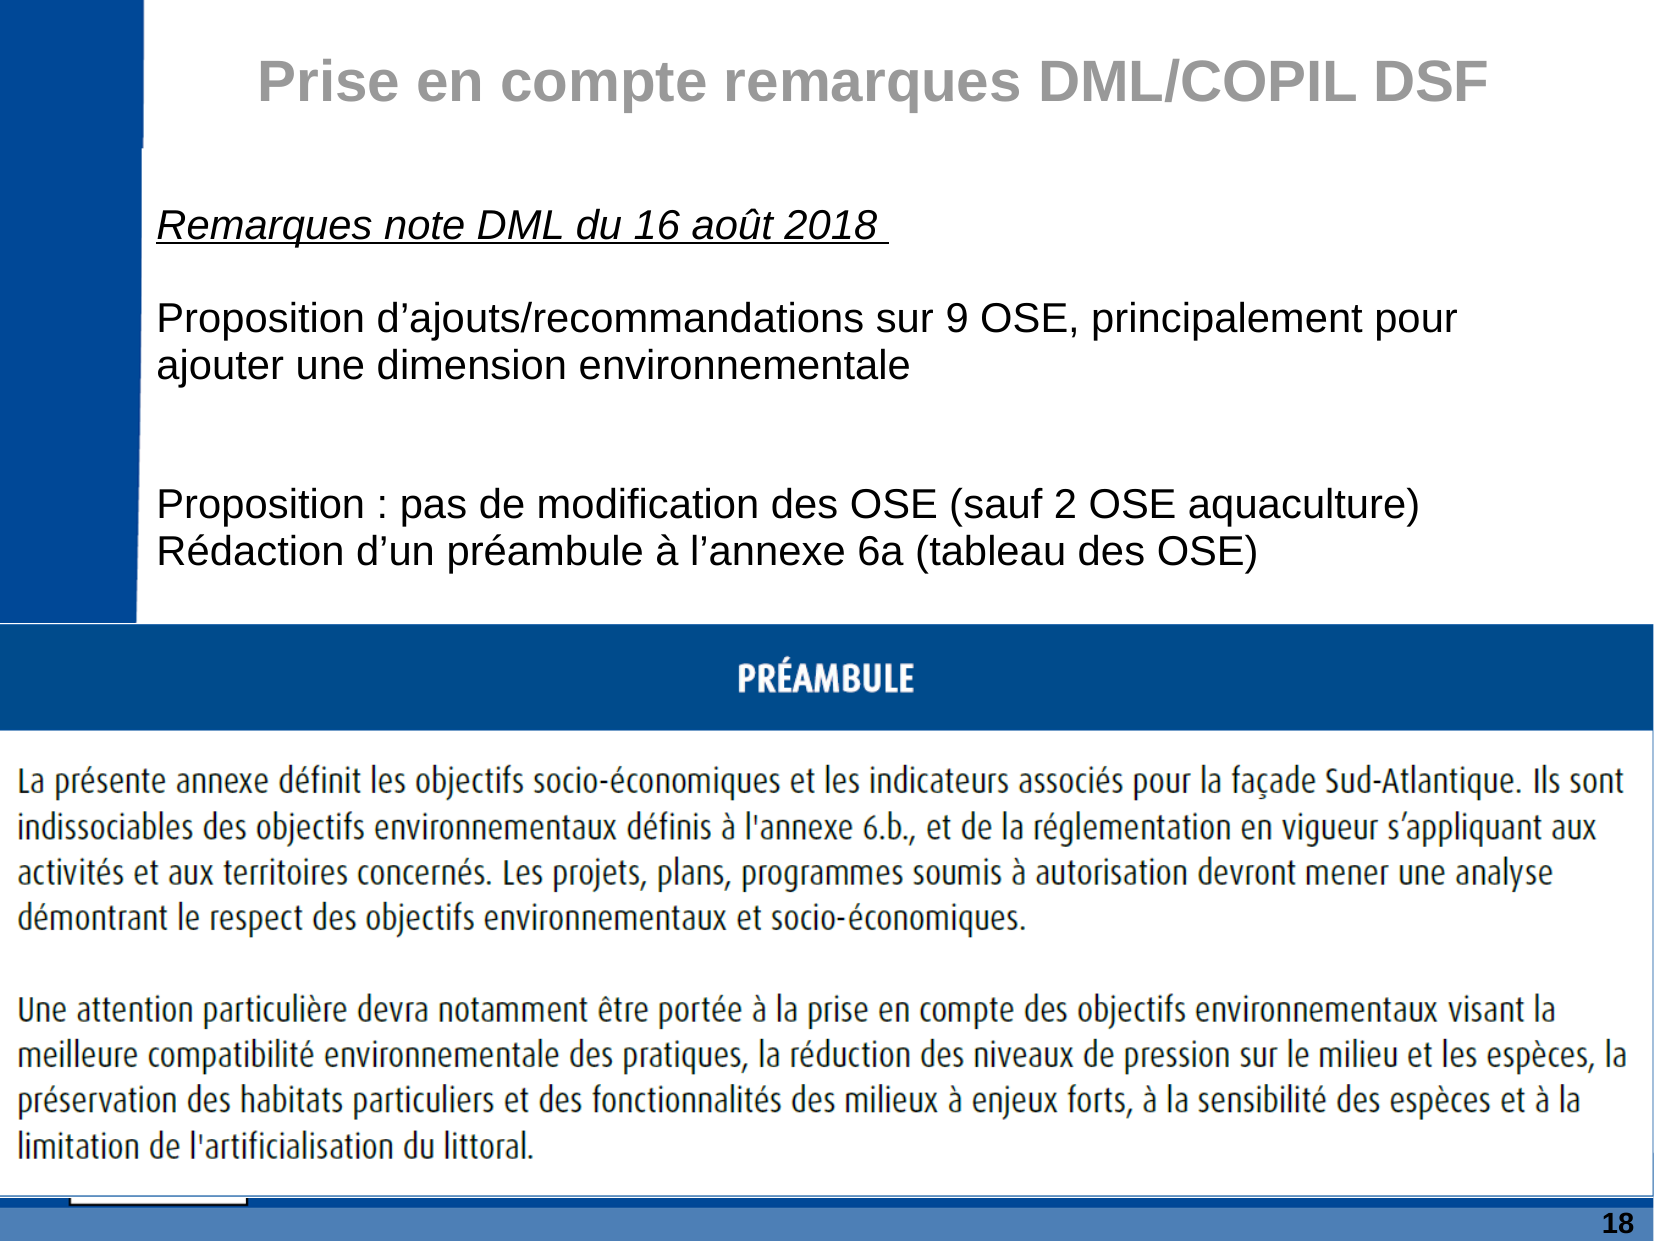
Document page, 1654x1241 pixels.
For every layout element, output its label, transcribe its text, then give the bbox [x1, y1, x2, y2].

text_box Prise en compte remarques DML/COPIL DSF [106, 41, 1642, 189]
picture [0, 0, 1654, 1241]
text_box Remarques note DML du 16 août 2018 Proposition d’ajouts/recommandations sur 9 OSE, principalement pour ajouter une dimension environnementale Proposition : pas de modification des OSE (sauf 2 OSE aquaculture) Rédaction d’un préambule à l’annexe 6a (tableau des OSE) [141, 148, 1571, 623]
